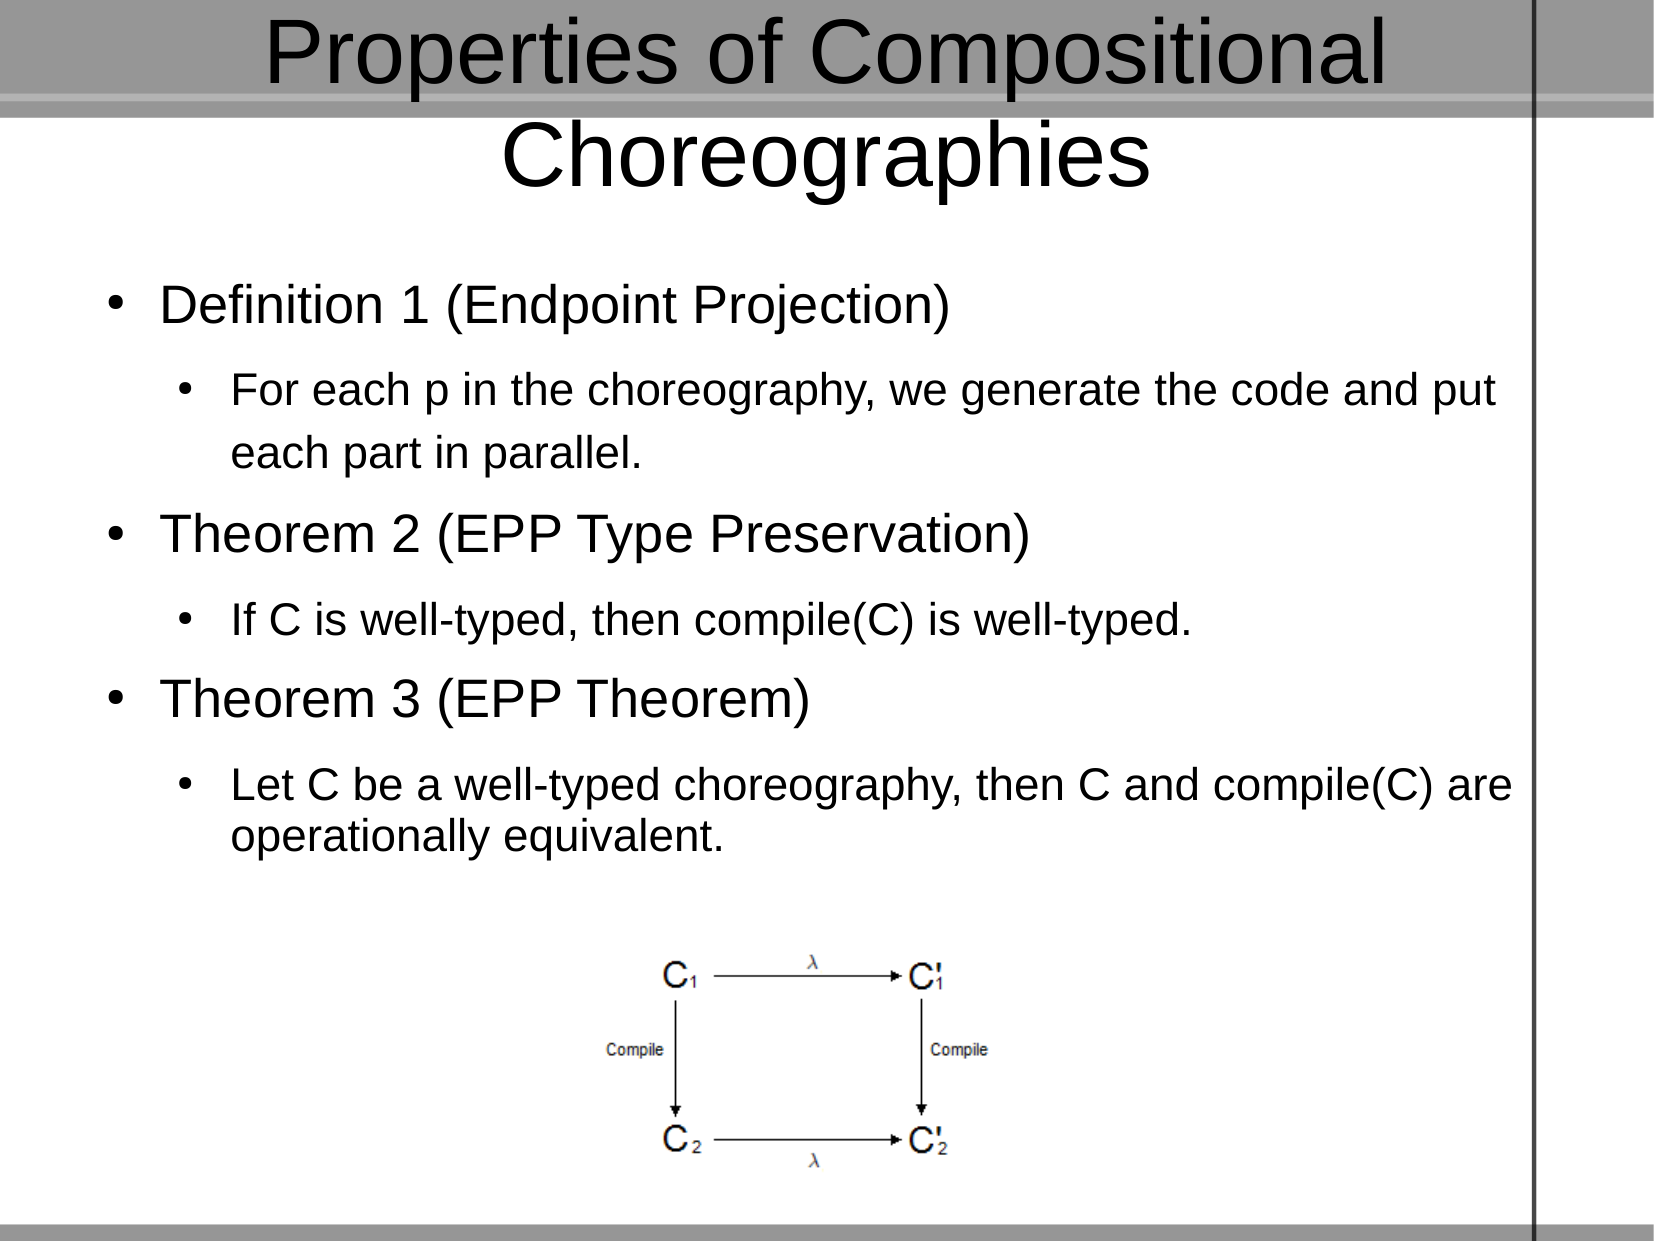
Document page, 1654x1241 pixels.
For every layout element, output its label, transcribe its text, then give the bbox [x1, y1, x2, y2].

title Properties of Compositional Choreographies [82, 0, 1571, 207]
list Definition 1 (Endpoint Projection) For each p in the choreography, we generate the code and put each part in parallel. Theorem 2 (EPP Type Preservation) If C is well-typed, then compile(C) is well-typed. Theorem 3 (EPP Theorem) Let C be a well-typed choreography, then C and compile(C) are operationally equivalent. [88, 274, 1577, 1093]
picture [0, 0, 1654, 1241]
